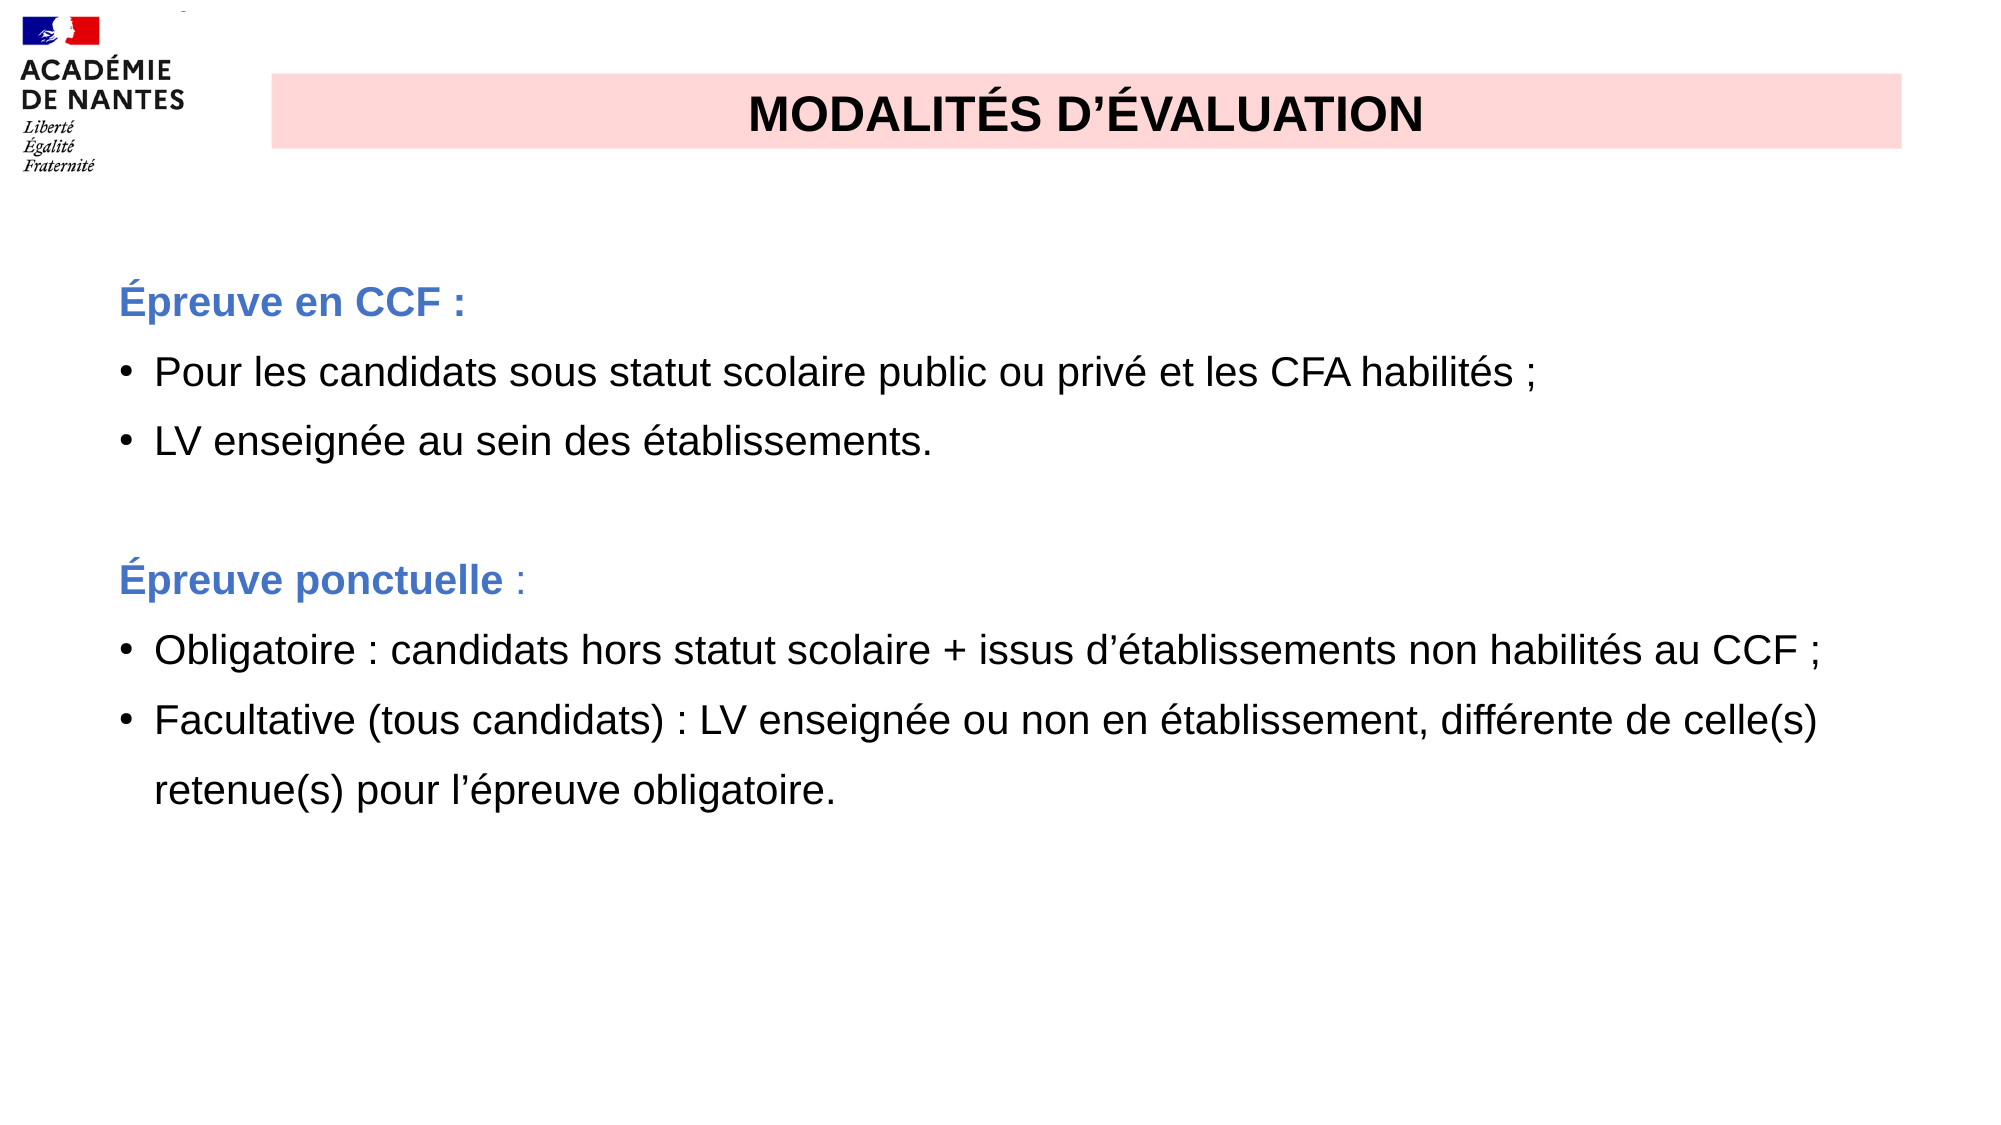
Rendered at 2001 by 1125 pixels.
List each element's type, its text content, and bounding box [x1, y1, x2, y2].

picture [11, 11, 186, 178]
text_box Épreuve en CCF : Pour les candidats sous statut scolaire public ou privé et les CFA habilités ; LV enseignée au sein des établissements. Épreuve ponctuelle : Obligatoire : candidats hors statut scolaire + issus d’établissements non habilités au CCF ; Facultative (tous candidats) : LV enseignée ou non en établissement, différente de celle(s) retenue(s) pour l’épreuve obligatoire. [103, 248, 1900, 863]
text_box MODALITÉS D’ÉVALUATION [271, 73, 1902, 149]
